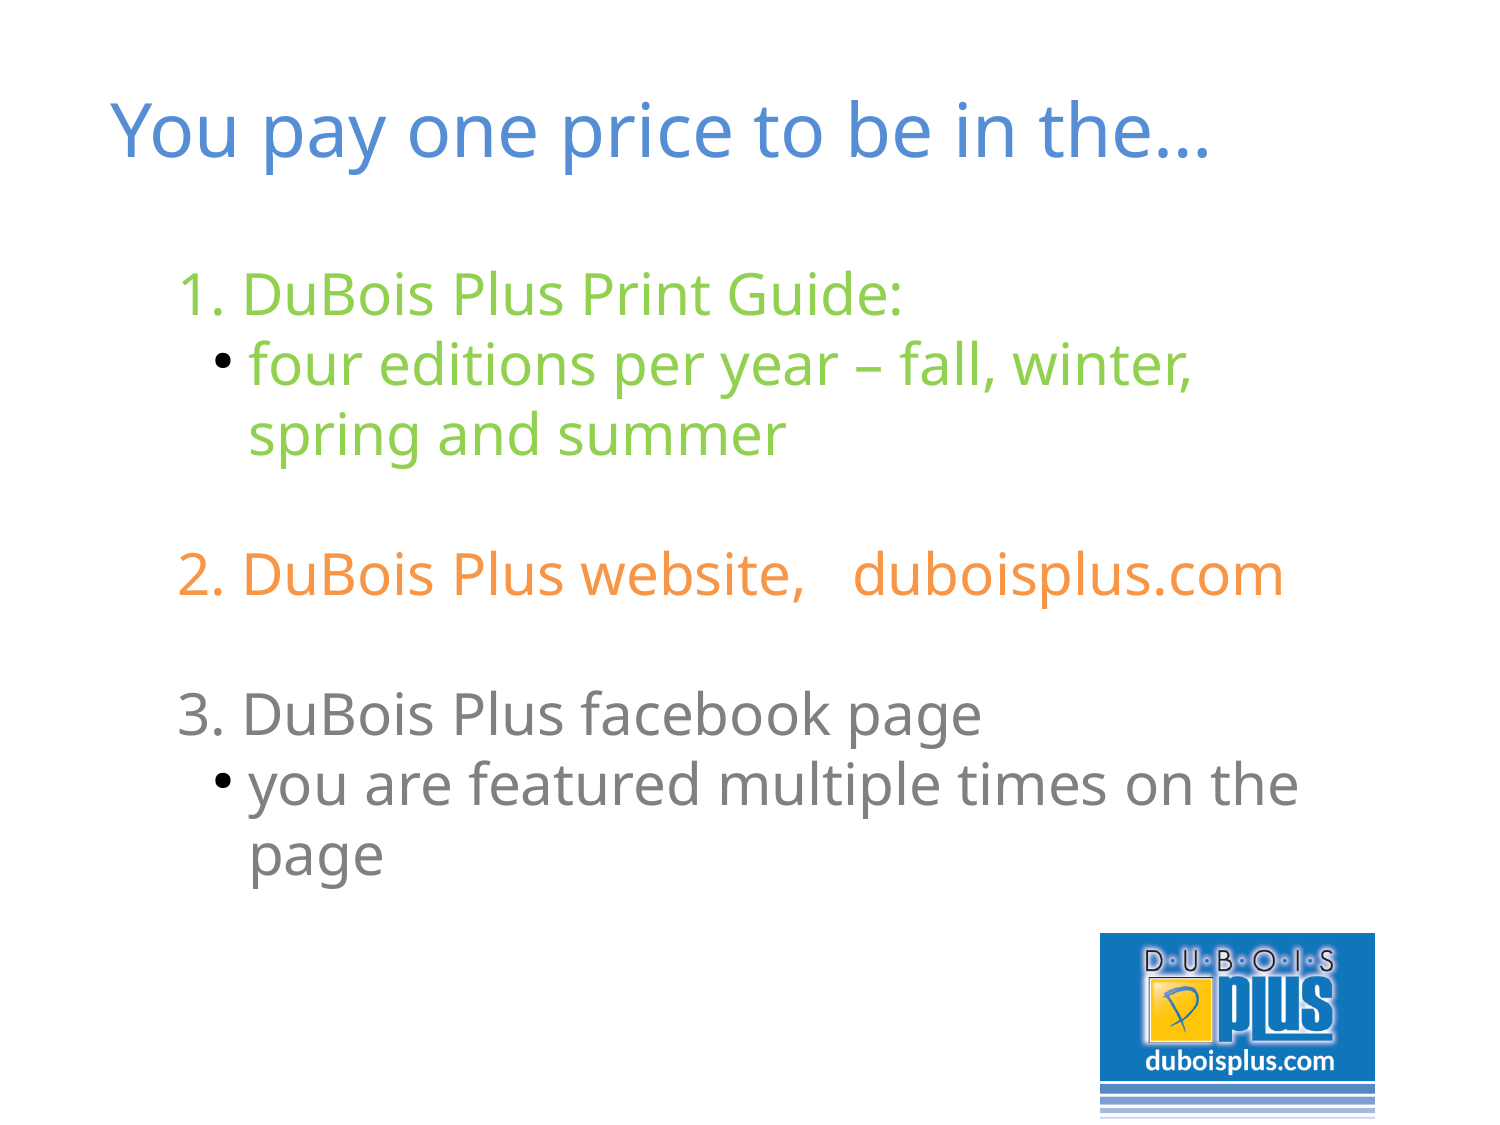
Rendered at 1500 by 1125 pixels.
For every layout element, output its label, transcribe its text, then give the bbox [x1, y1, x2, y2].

title You pay one price to be in the… [0, 50, 1338, 205]
picture [1100, 933, 1375, 1121]
text_box 1. DuBois Plus Print Guide: four editions per year – fall, winter, spring and summer 2. DuBois Plus website, duboisplus.com 3. DuBois Plus facebook page you are featured multiple times on the page [162, 249, 1338, 895]
